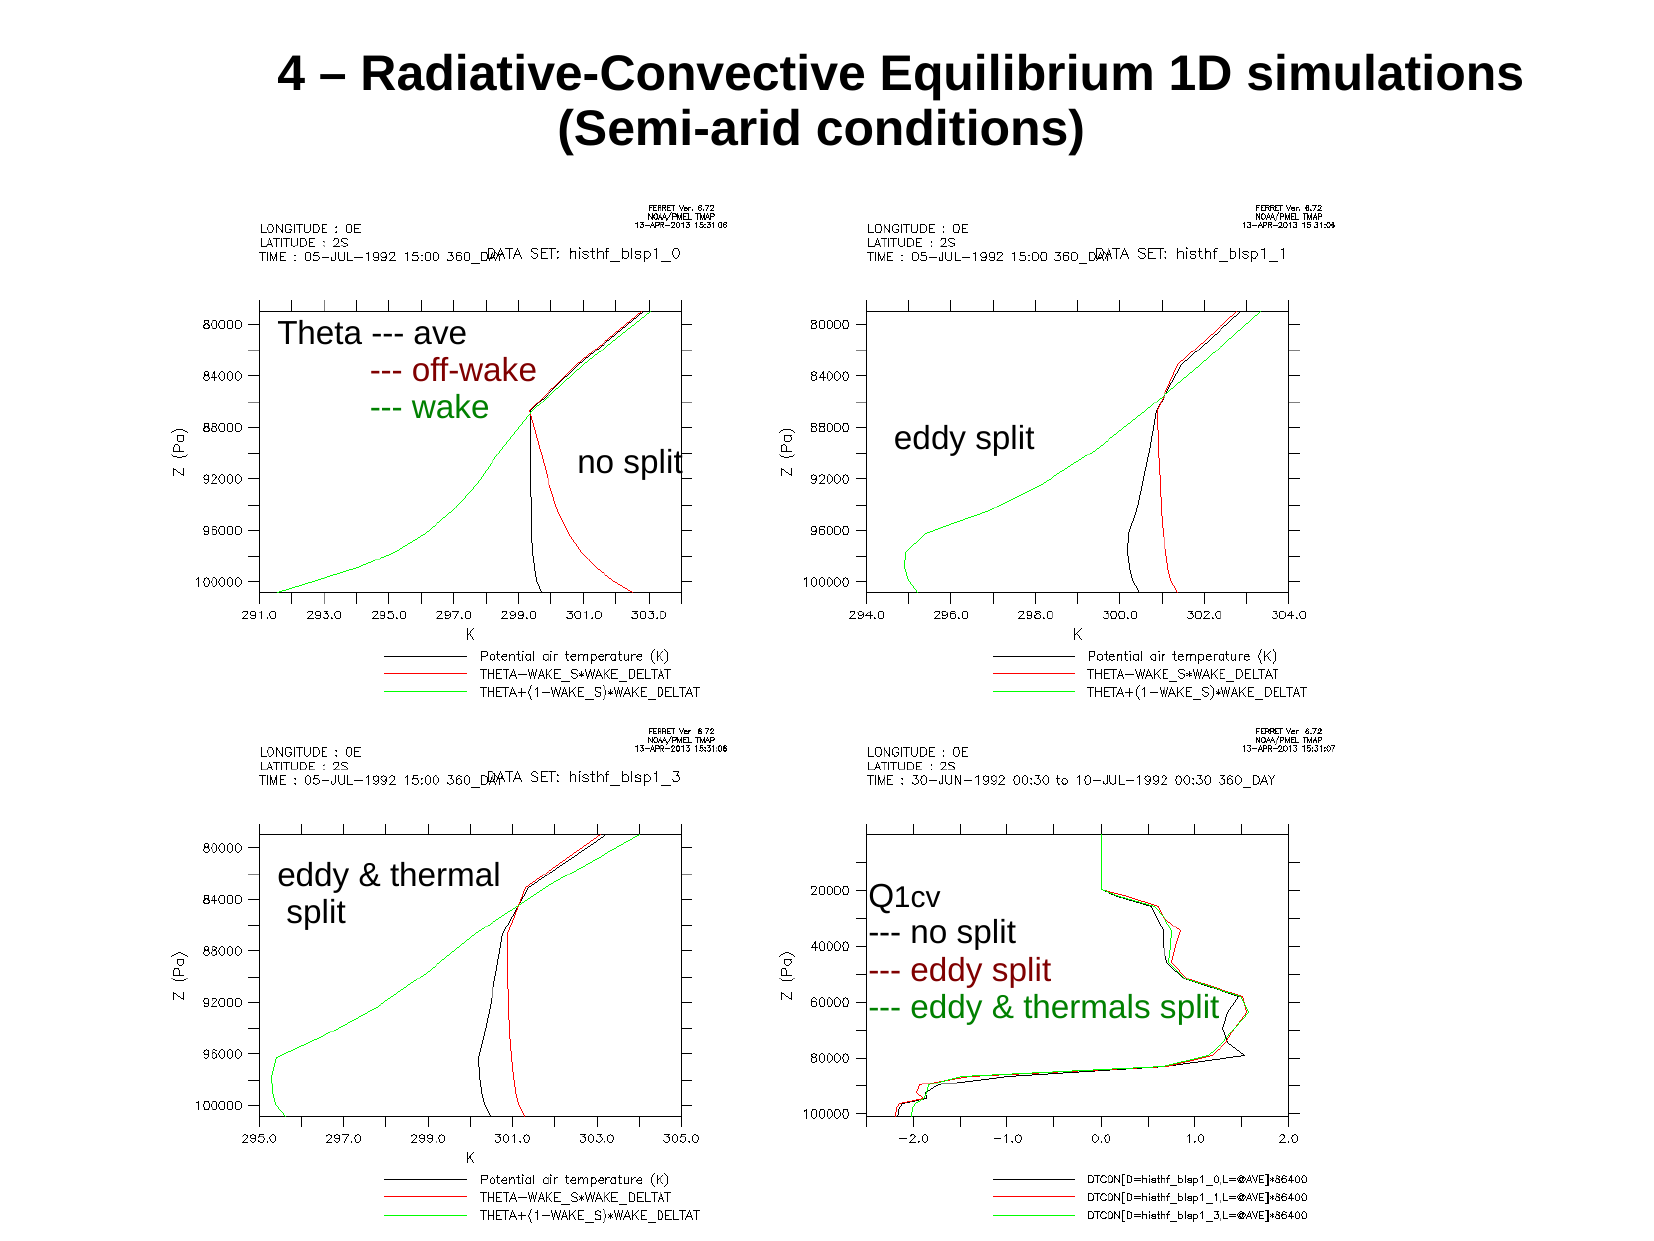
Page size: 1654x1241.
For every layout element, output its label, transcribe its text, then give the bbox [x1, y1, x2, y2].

text_box Theta --- ave --- off-wake --- wake [262, 306, 553, 433]
text_box Q1cv --- no split --- eddy split --- eddy & thermals split [853, 869, 1235, 1036]
text_box eddy & thermal split [262, 848, 517, 938]
text_box no split [562, 435, 698, 488]
text_box eddy split [879, 412, 1051, 465]
text_box 4 – Radiative-Convective Equilibrium 1D simulations (Semi-arid conditions) [262, 37, 1539, 164]
picture [157, 193, 1388, 1241]
